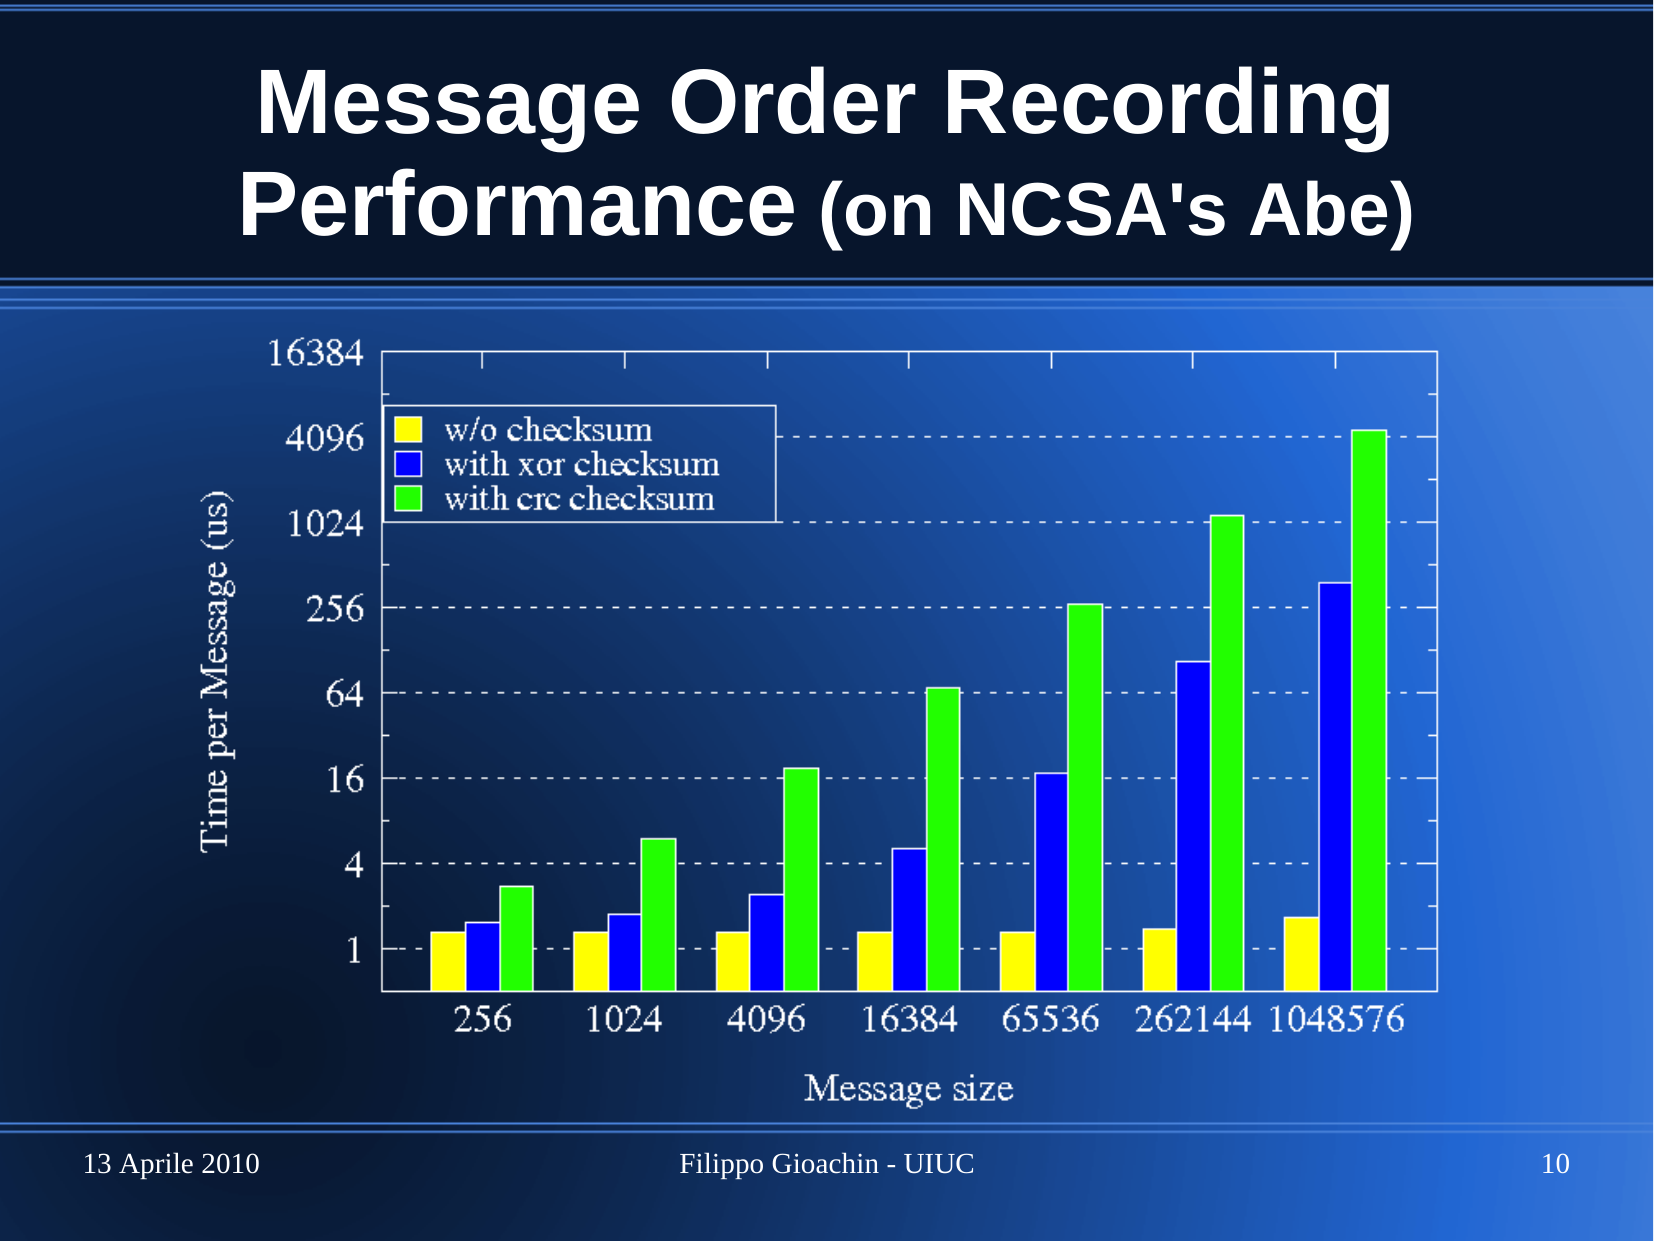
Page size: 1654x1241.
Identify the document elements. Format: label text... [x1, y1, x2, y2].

picture [0, 0, 1654, 1241]
title Message Order Recording Performance (on NCSA's Abe) [82, 49, 1571, 257]
